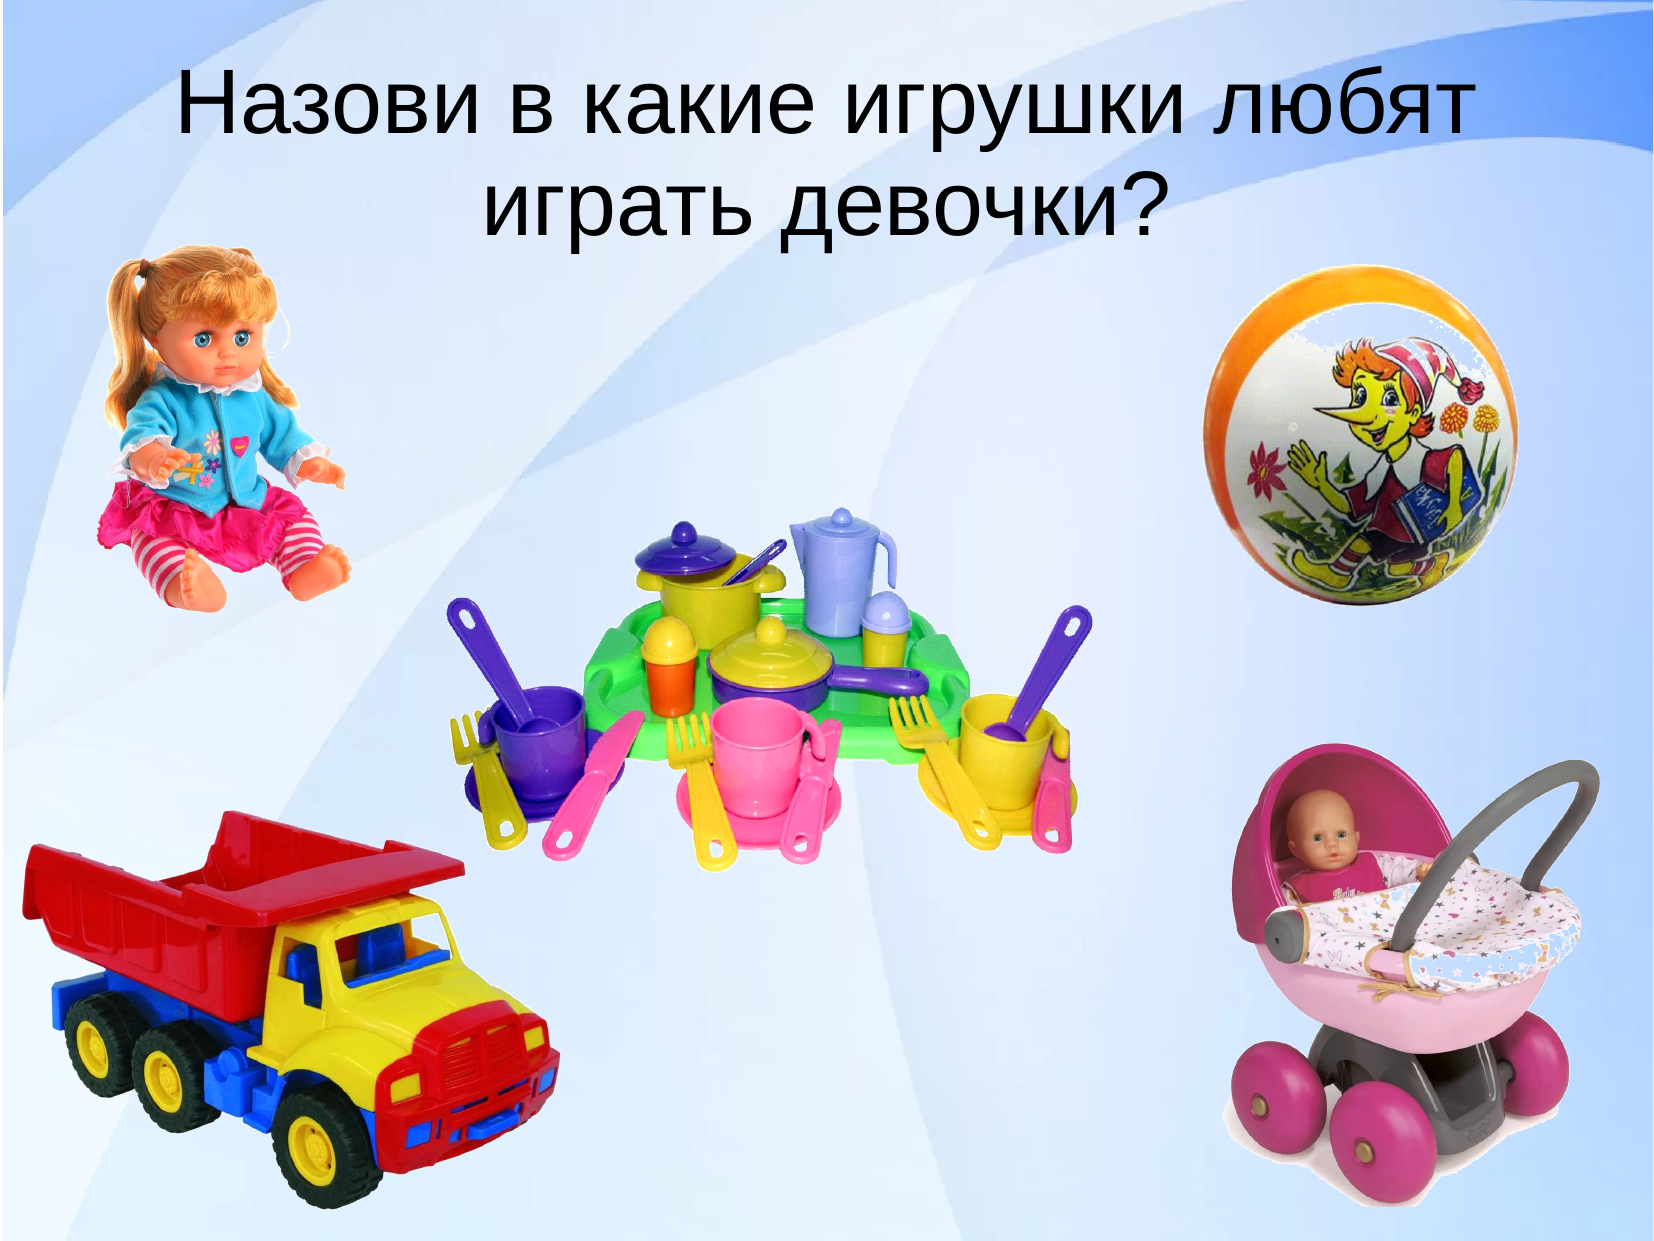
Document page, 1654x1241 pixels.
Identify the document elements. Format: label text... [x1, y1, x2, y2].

picture [0, 0, 1654, 1241]
title Назови в какие игрушки любят играть девочки? [82, 49, 1571, 257]
